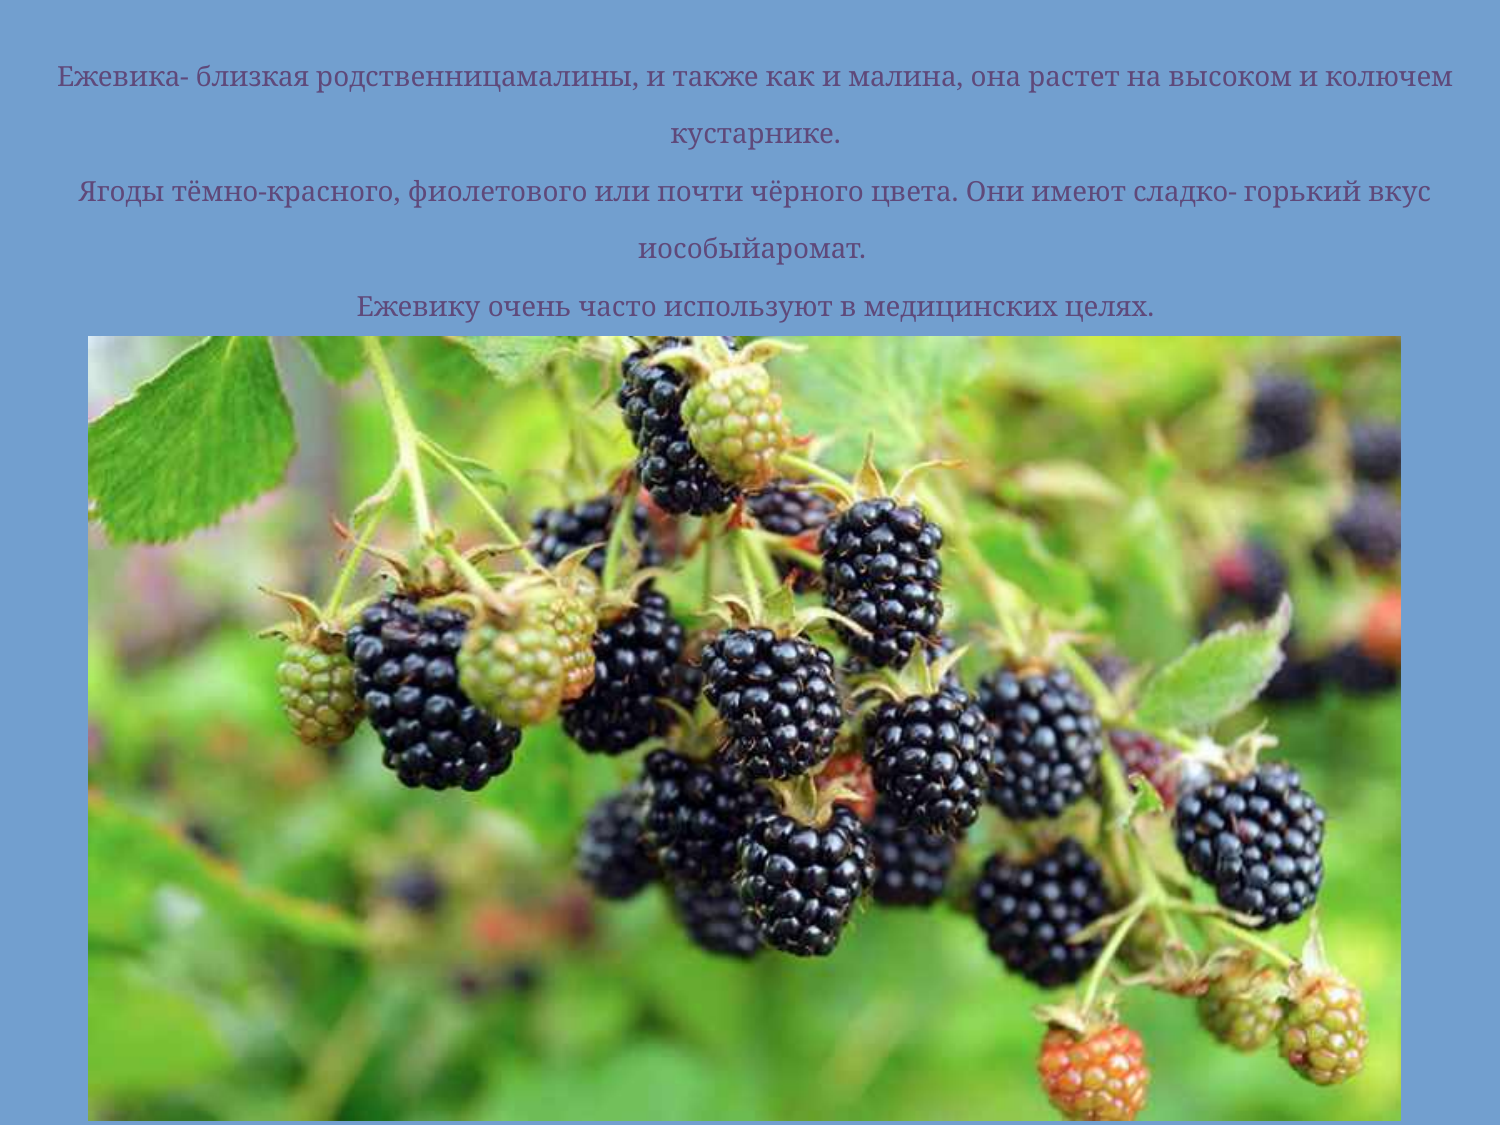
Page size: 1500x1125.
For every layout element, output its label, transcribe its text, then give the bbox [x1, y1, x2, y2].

text_box Ежевика- близкая родственницамалины, и также как и малина, она растет на высоком и колючем кустарнике. Ягоды тёмно-красного, фиолетового или почти чёрного цвета. Они имеют сладко- горький вкус иособыйаромат. Ежевику очень часто используют в медицинских целях. [29, 30, 1483, 334]
picture [88, 336, 1401, 1121]
